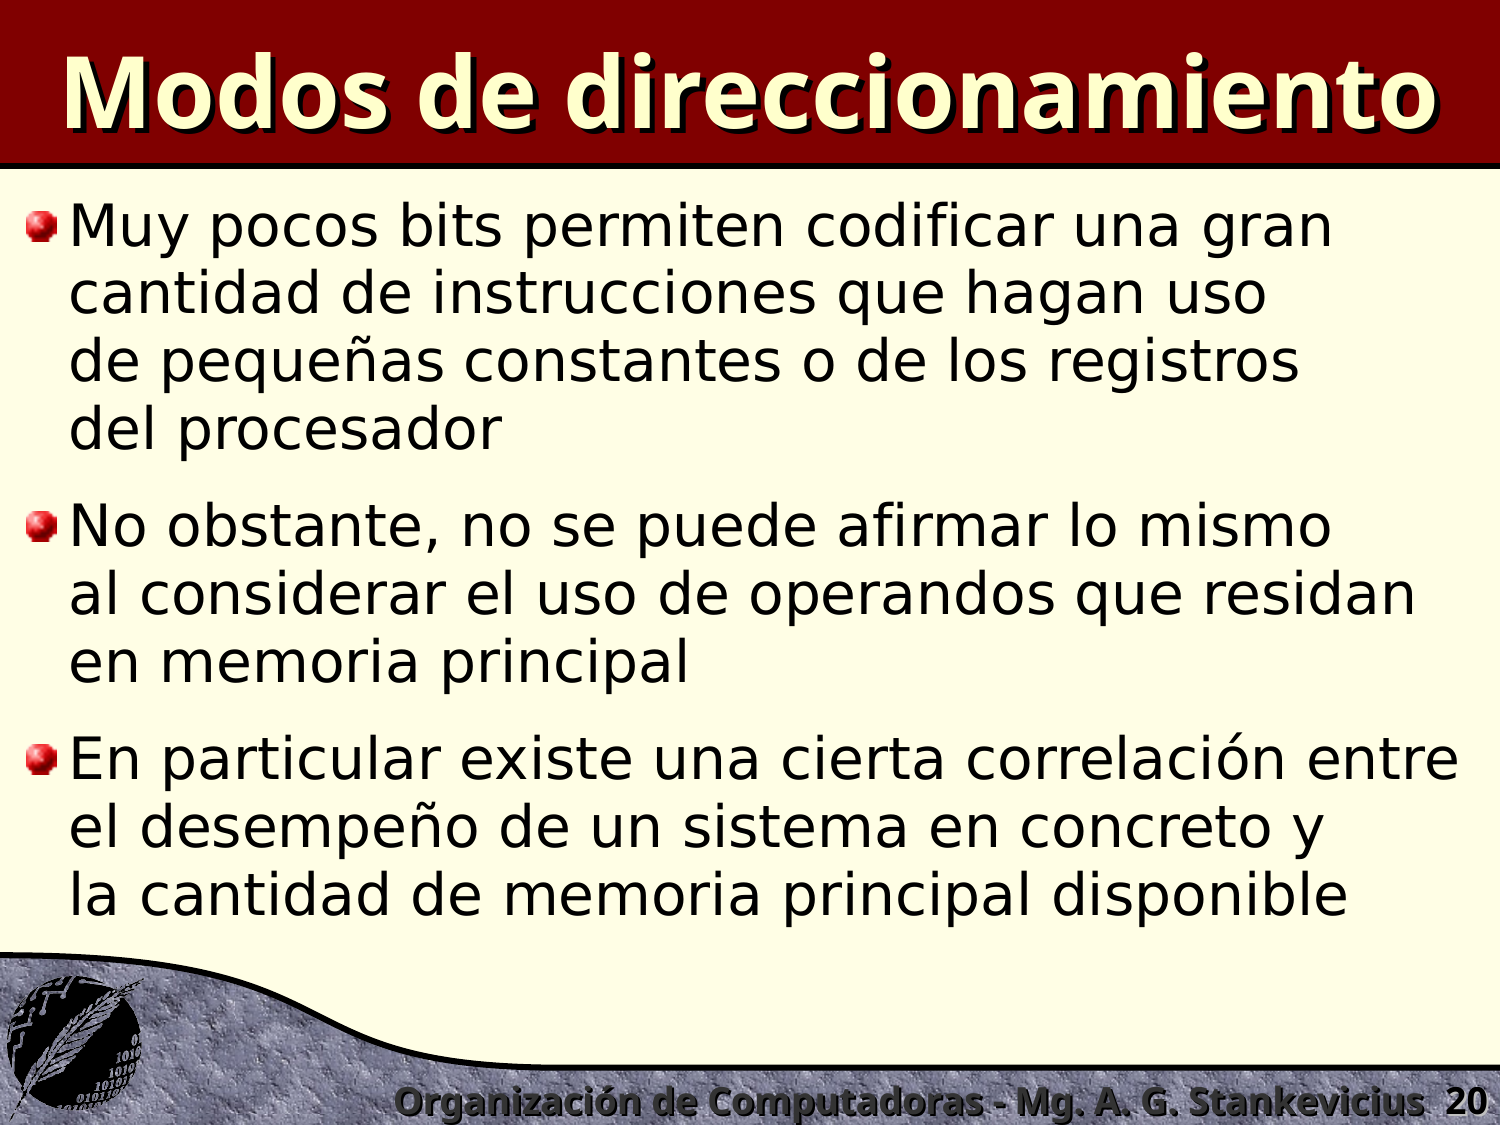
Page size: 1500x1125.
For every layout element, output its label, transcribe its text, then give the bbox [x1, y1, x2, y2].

picture [802, 1100, 806, 1110]
list Muy pocos bits permiten codificar una gran cantidad de instrucciones que hagan uso de pequeñas constantes o de los registros del procesador No obstante, no se puede afirmar lo mismo al considerar el uso de operandos que residan en memoria principal En particular existe una cierta correlación entre el desempeño de un sistema en concreto y la cantidad de memoria principal disponible [11, 192, 1486, 935]
picture [0, 959, 1500, 1125]
picture [448, 1100, 455, 1110]
picture [1058, 1100, 1065, 1110]
title Modos de direccionamiento [15, 5, 1485, 160]
